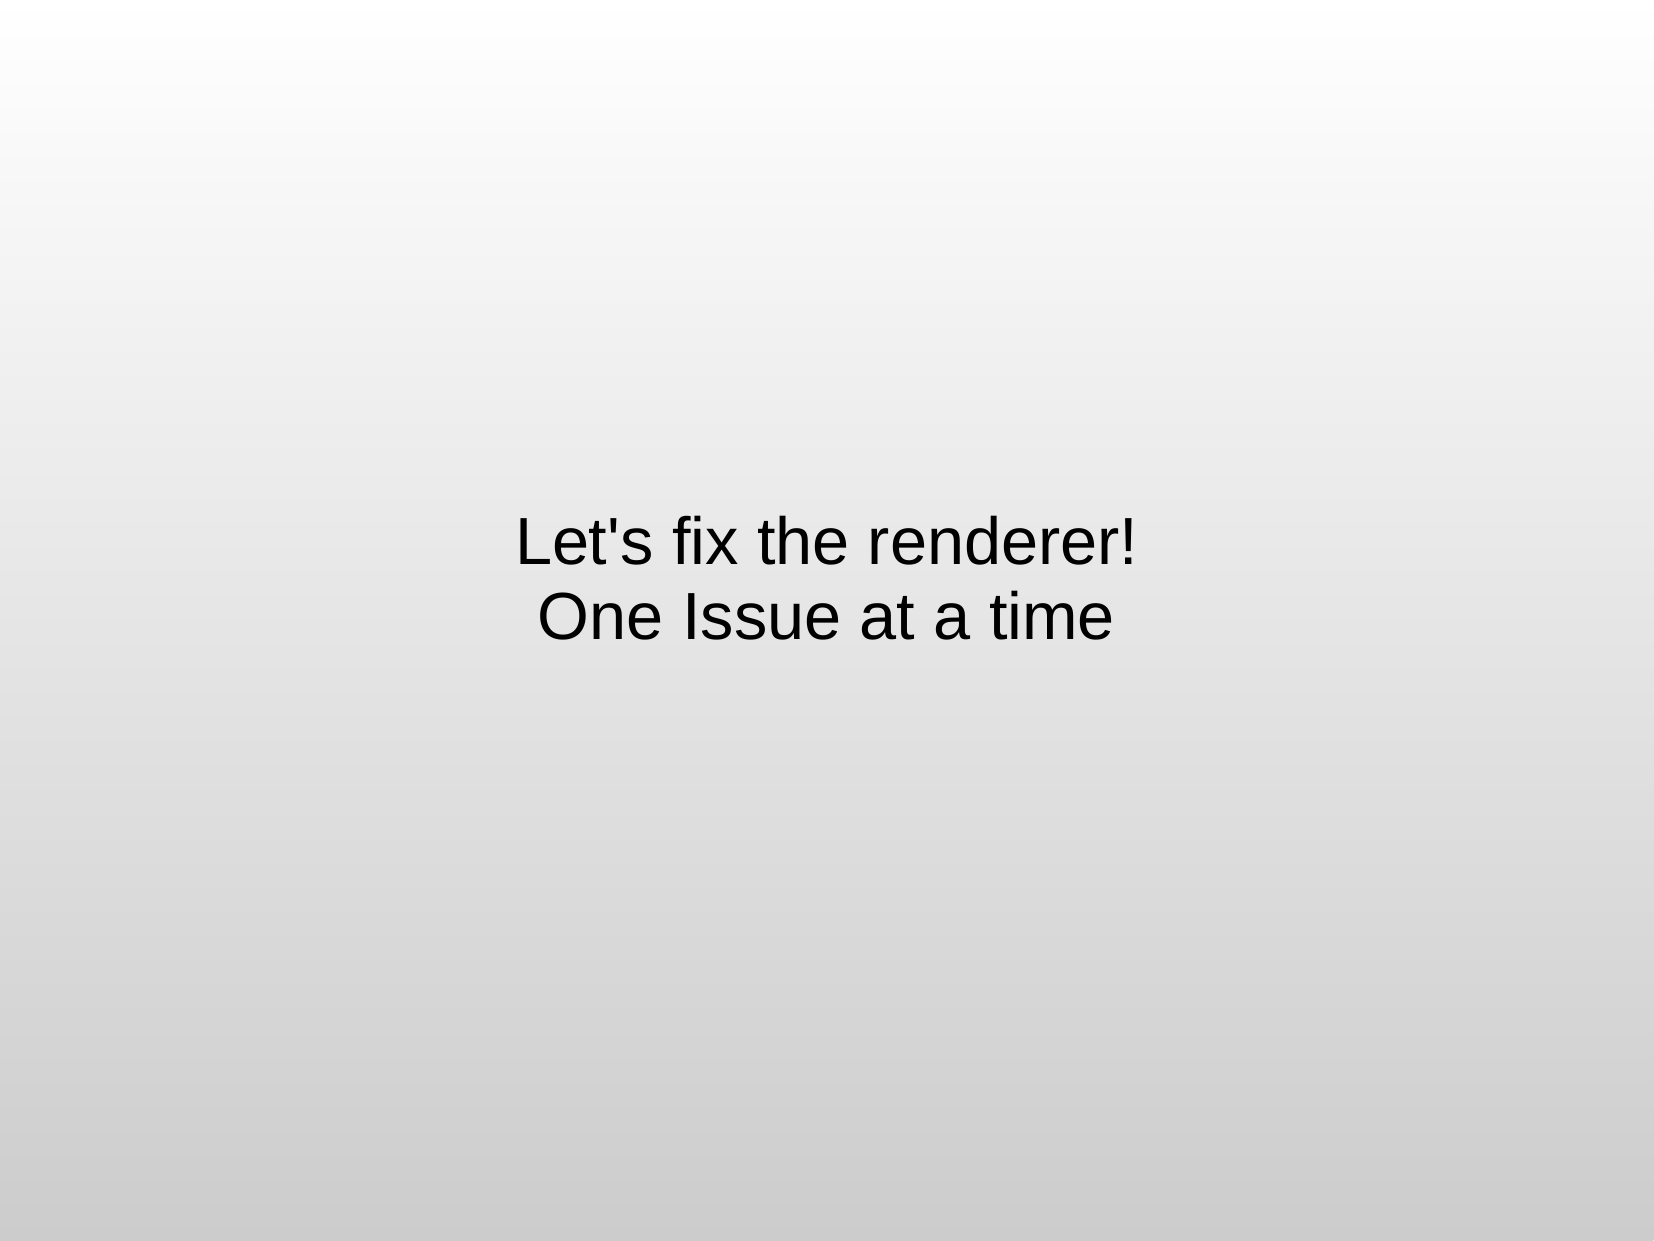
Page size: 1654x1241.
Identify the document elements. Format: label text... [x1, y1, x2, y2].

subtitle Let's fix the renderer! One Issue at a time [82, 49, 1571, 1109]
